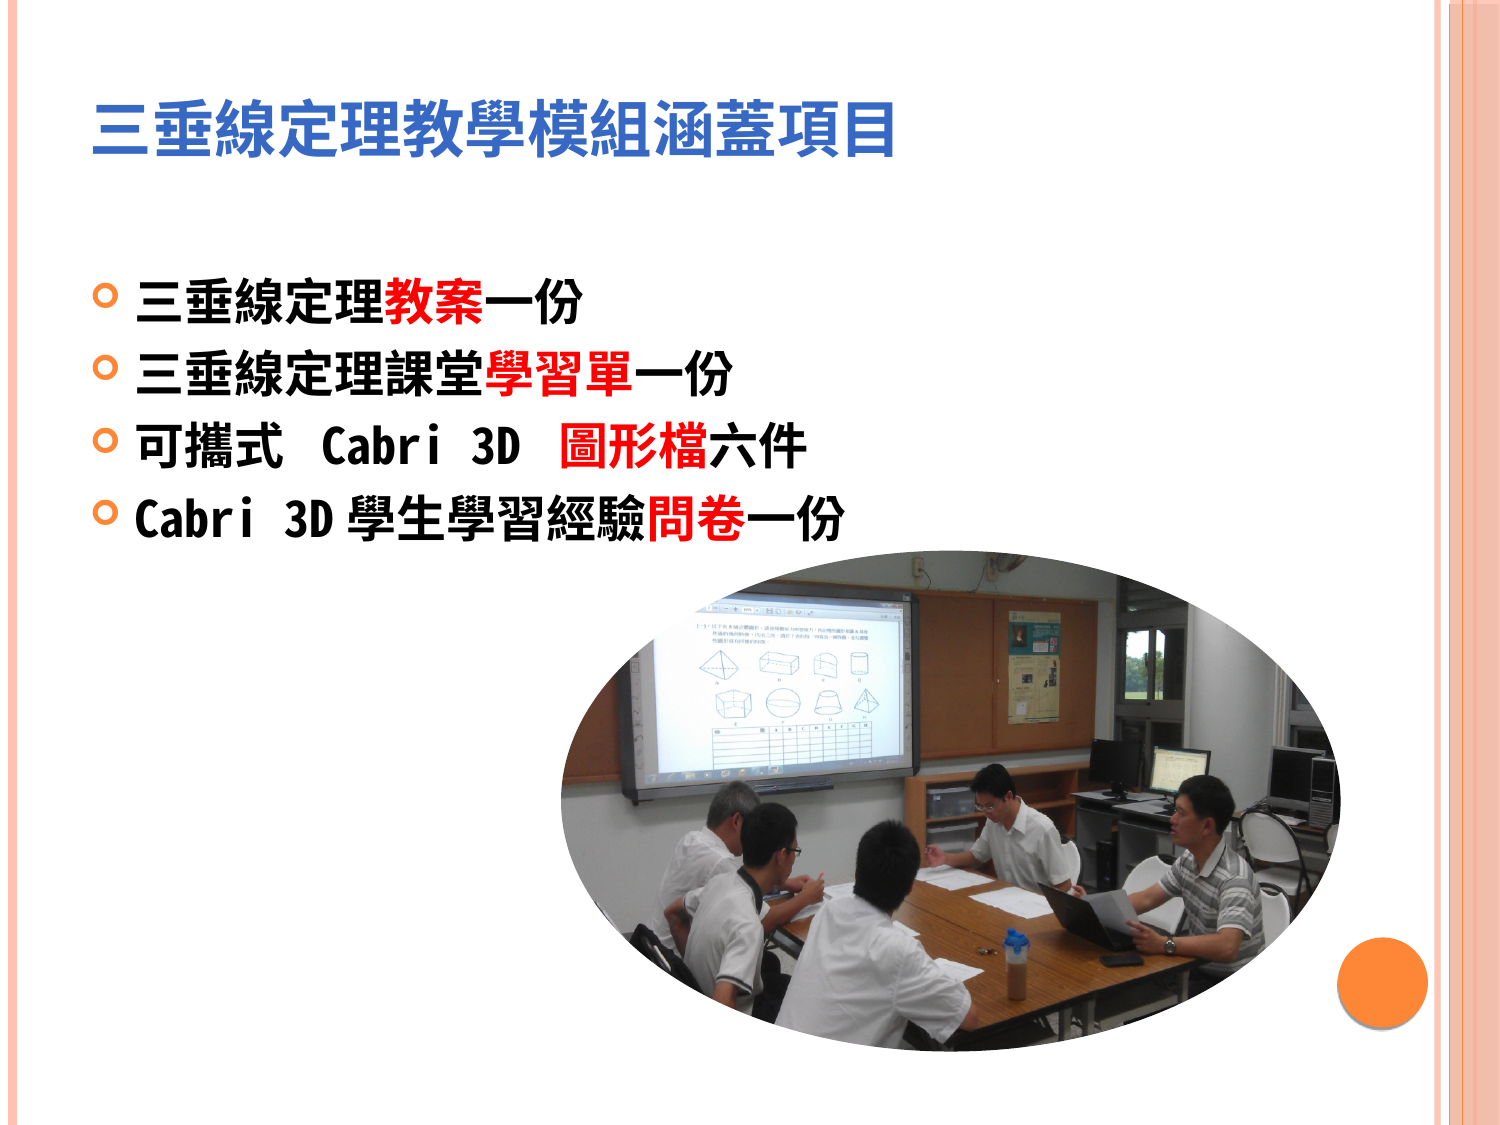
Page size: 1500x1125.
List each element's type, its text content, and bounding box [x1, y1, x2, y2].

text_box [561, 550, 1341, 1052]
list 三垂線定理教案一份 三垂線定理課堂學習單一份 可攜式 Cabri 3D 圖形檔六件 Cabri 3D學生學習經驗問卷一份 [75, 262, 1300, 1062]
title 三垂線定理教學模組涵蓋項目 [75, 45, 1300, 173]
